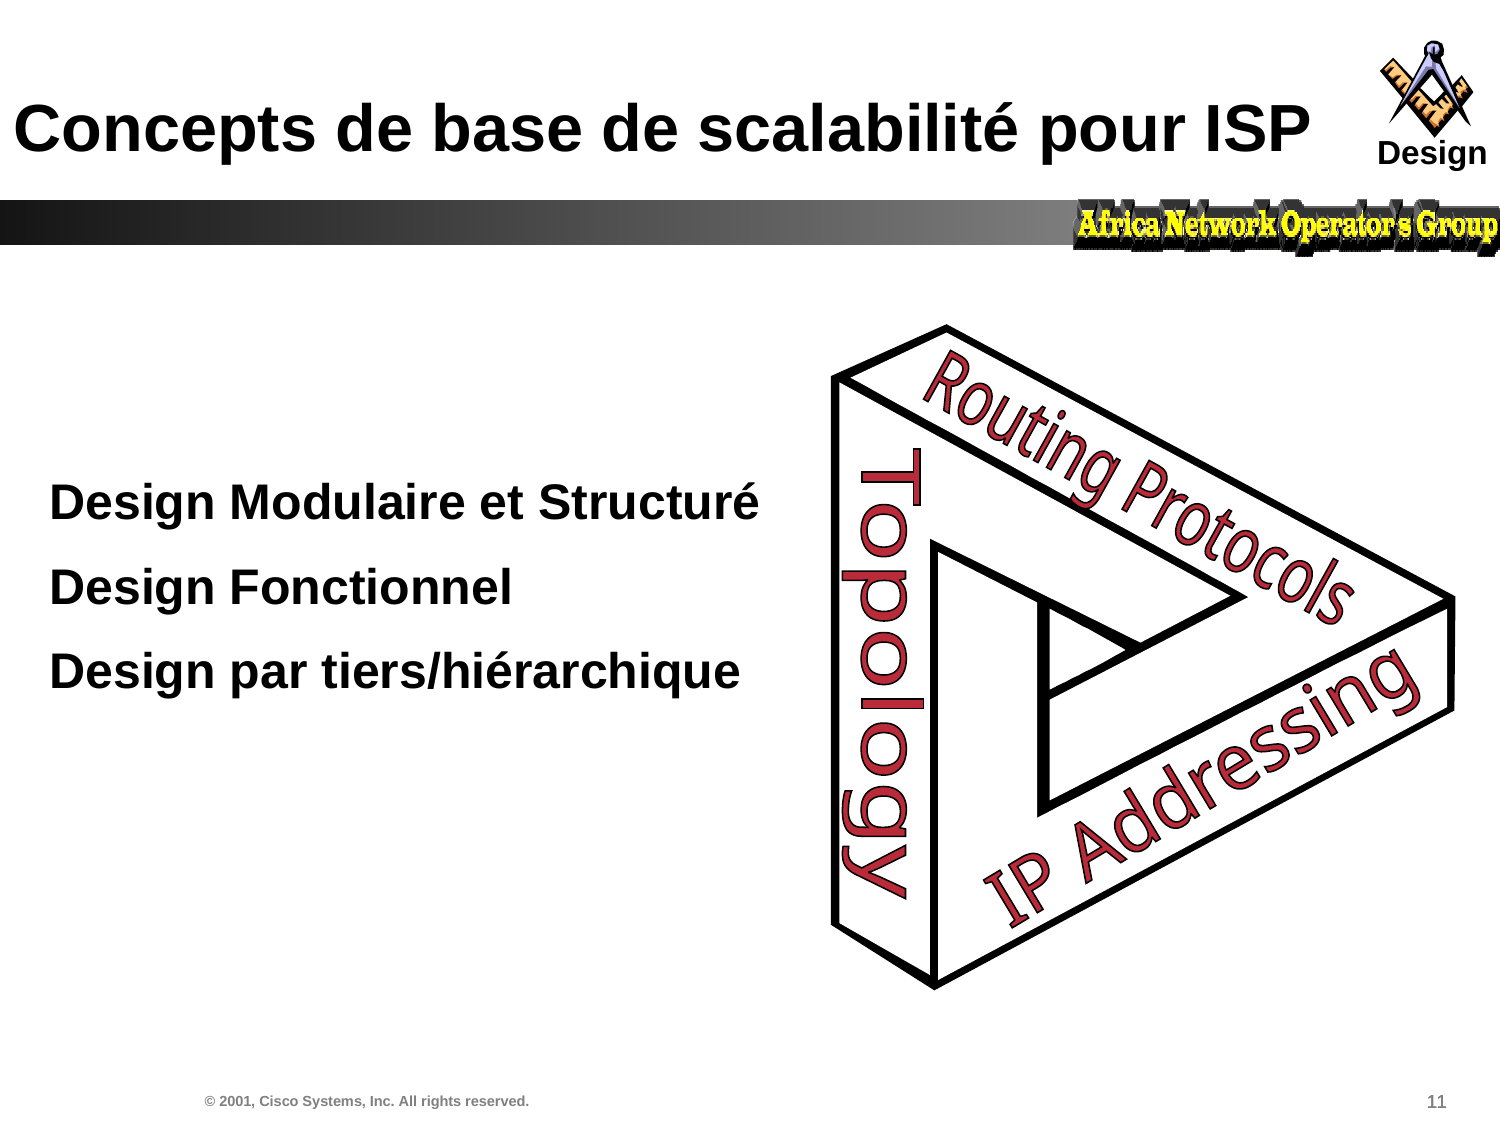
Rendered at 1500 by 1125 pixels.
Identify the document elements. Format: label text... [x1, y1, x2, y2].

text_box IP Addressing [1008, 853, 1049, 913]
text_box Routing Protocols [1018, 406, 1049, 457]
text_box IP Addressing [1114, 787, 1161, 852]
text_box Design [1365, 128, 1500, 178]
text_box Topology [861, 632, 907, 685]
text_box Routing Protocols [1033, 423, 1059, 463]
text_box IP Addressing [1326, 676, 1377, 727]
text_box Topology [842, 571, 907, 622]
title Concepts de base de scalabilité pour ISP [0, 34, 1374, 172]
text_box Routing Protocols [1254, 547, 1288, 589]
text_box IP Addressing [1153, 764, 1200, 829]
text_box Topology [842, 786, 907, 837]
text_box Routing Protocols [1046, 430, 1086, 480]
text_box Topology [861, 504, 907, 557]
text_box Routing Protocols [1316, 583, 1354, 624]
picture [1070, 180, 1500, 275]
text_box Routing Protocols [1205, 509, 1235, 561]
text_box IP Addressing [983, 870, 1029, 928]
text_box Routing Protocols [958, 383, 993, 425]
text_box Routing Protocols [1224, 530, 1258, 572]
text_box Topology [861, 723, 907, 776]
text_box Topology [861, 699, 924, 709]
text_box Routing Protocols [1175, 503, 1210, 545]
text_box IP Addressing [1250, 725, 1290, 773]
text_box Routing Protocols [1070, 451, 1121, 509]
text_box Topology [842, 845, 906, 899]
text_box IP Addressing [1370, 649, 1420, 716]
picture [1379, 39, 1475, 128]
text_box Routing Protocols [1151, 489, 1188, 529]
text_box Routing Protocols [987, 396, 1028, 446]
picture [830, 324, 1456, 991]
text_box Design Modulaire et Structuré Design Fonctionnel Design par tiers/hiérarchique [36, 470, 822, 759]
text_box IP Addressing [1188, 760, 1216, 809]
text_box Routing Protocols [1122, 460, 1167, 512]
text_box Routing Protocols [1304, 558, 1338, 613]
text_box Routing Protocols [923, 350, 969, 414]
text_box IP Addressing [1218, 746, 1260, 789]
text_box IP Addressing [1075, 821, 1127, 884]
text_box Topology [861, 448, 920, 505]
text_box Routing Protocols [1278, 560, 1313, 602]
text_box IP Addressing [1281, 707, 1320, 754]
text_box IP Addressing [1310, 696, 1338, 736]
